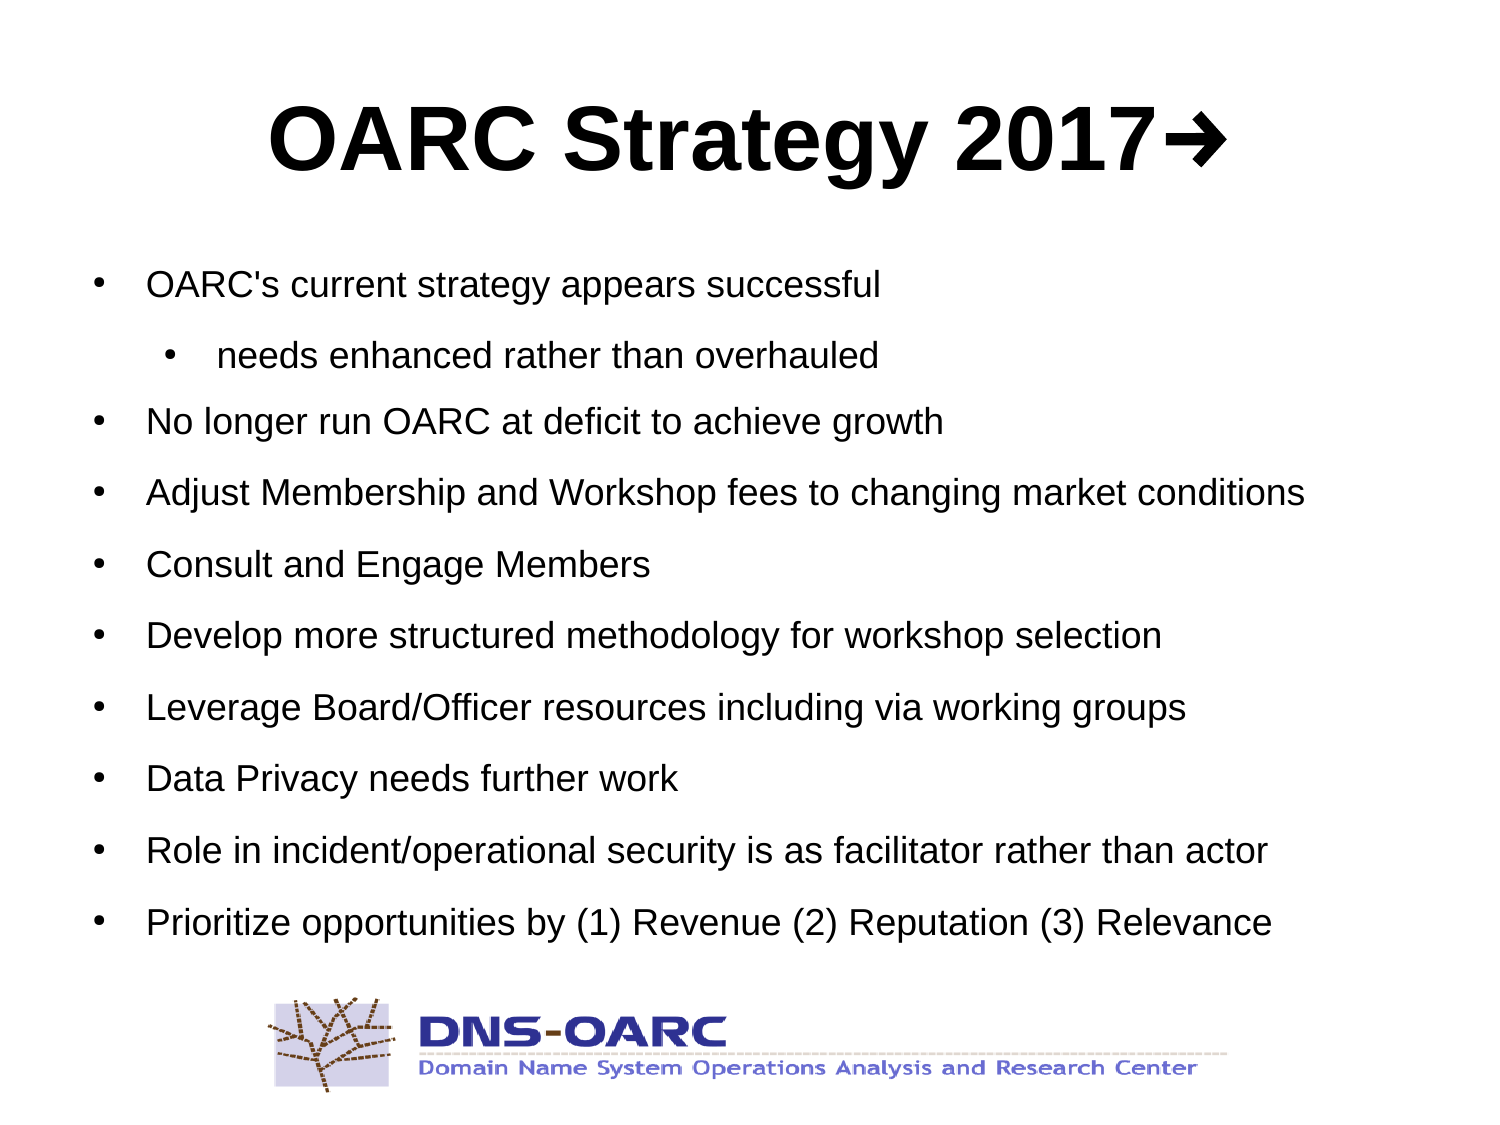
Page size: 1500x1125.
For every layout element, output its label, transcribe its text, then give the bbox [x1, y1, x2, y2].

title OARC Strategy 2017→ [75, 44, 1425, 233]
list OARC's current strategy appears successful needs enhanced rather than overhauled No longer run OARC at deficit to achieve growth Adjust Membership and Workshop fees to changing market conditions Consult and Engage Members Develop more structured methodology for workshop selection Leverage Board/Officer resources including via working groups Data Privacy needs further work Role in incident/operational security is as facilitator rather than actor Prioritize opportunities by (1) Revenue (2) Reputation (3) Relevance [75, 263, 1425, 916]
picture [214, 991, 1259, 1099]
